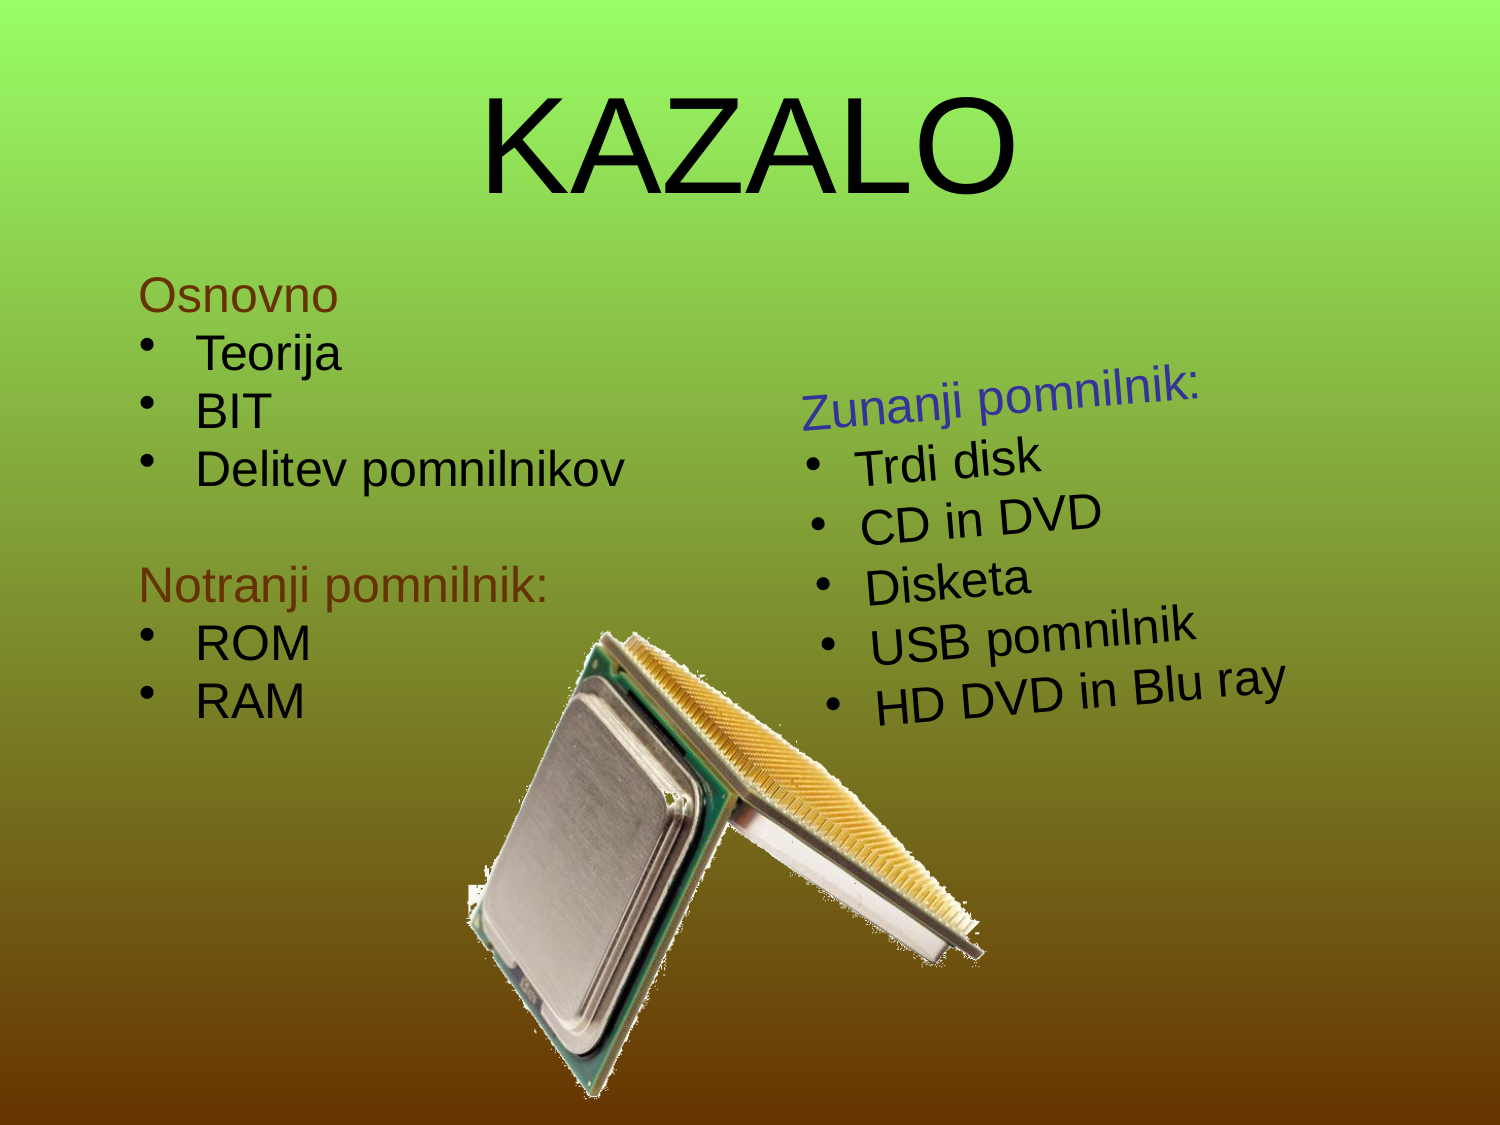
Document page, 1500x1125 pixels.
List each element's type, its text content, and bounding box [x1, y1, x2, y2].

list Osnovno Teorija BIT Delitev pomnilnikov Notranji pomnilnik: ROM RAM [123, 267, 693, 846]
picture [419, 621, 1037, 1125]
text_box Zunanji pomnilnik: Trdi disk CD in DVD Disketa USB pomnilnik HD DVD in Blu ray [782, 325, 1406, 731]
title KAZALO [75, 45, 1425, 233]
